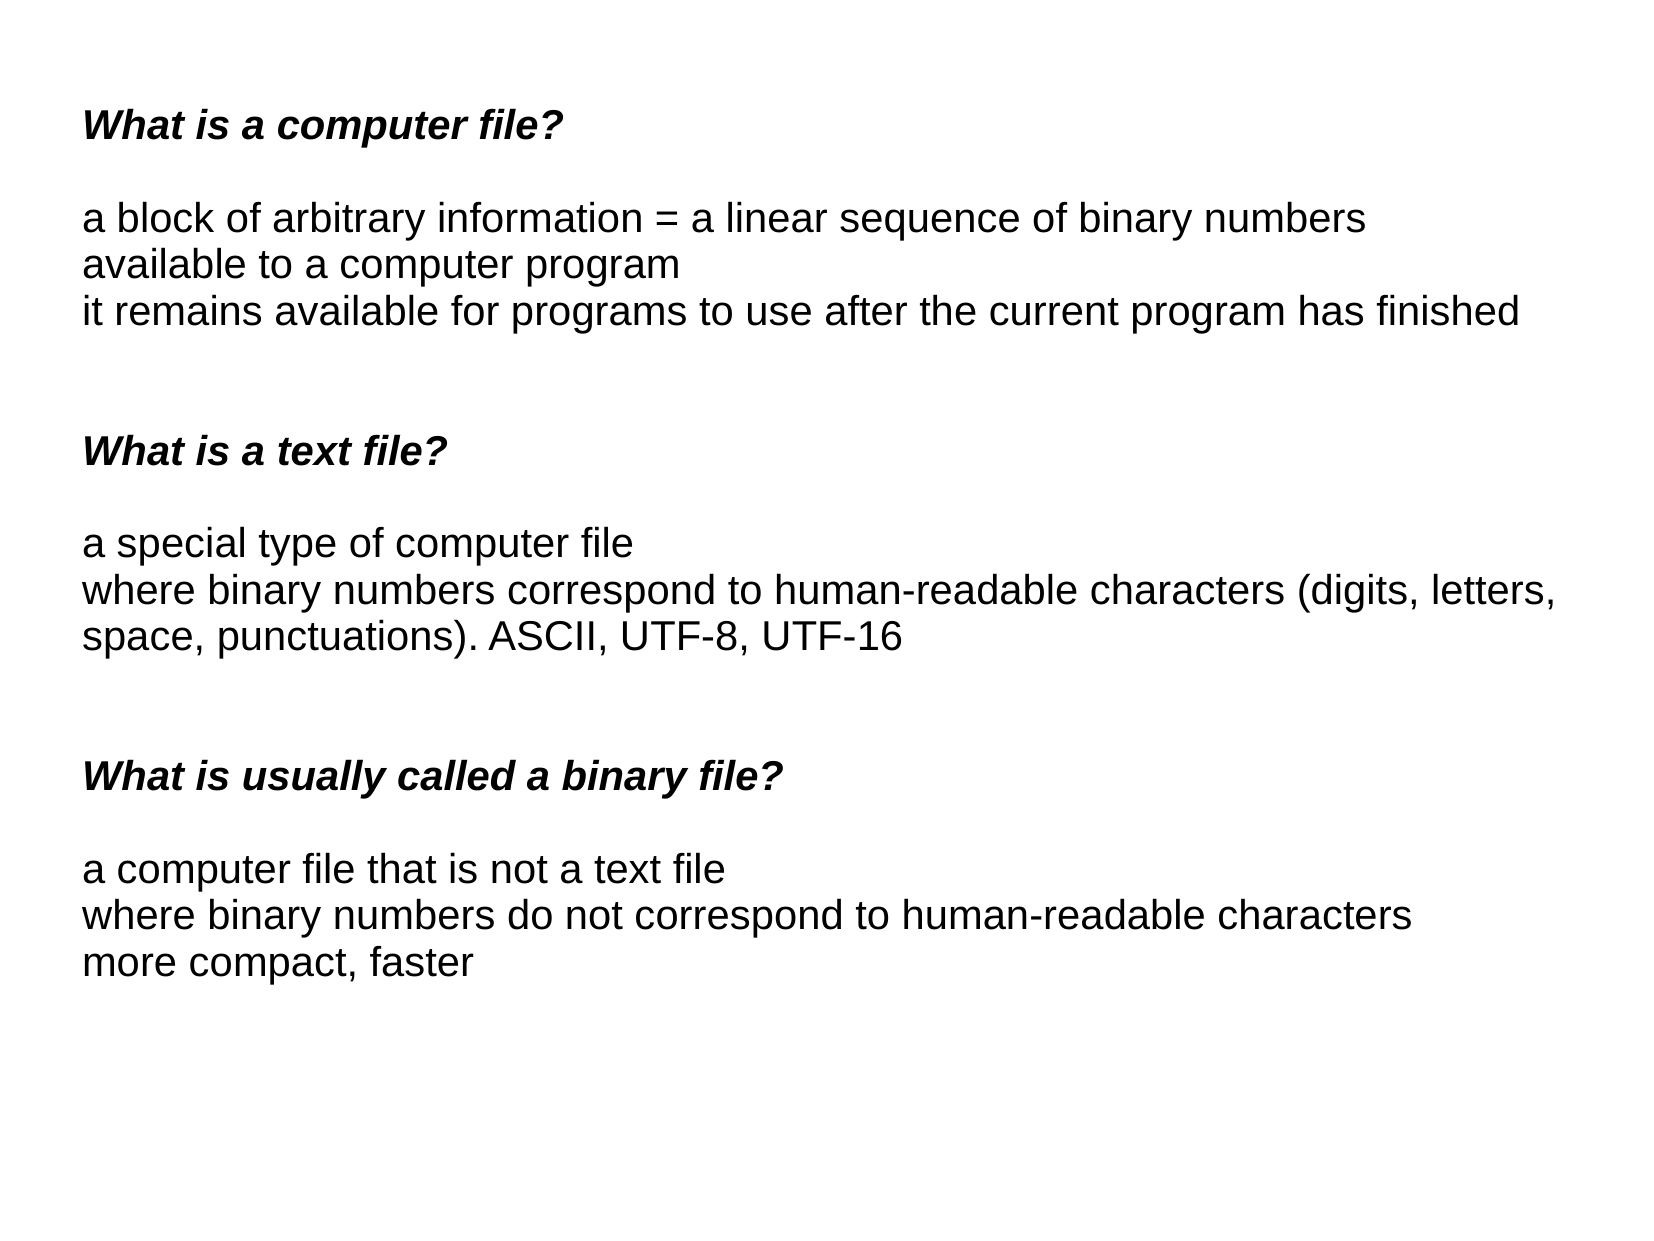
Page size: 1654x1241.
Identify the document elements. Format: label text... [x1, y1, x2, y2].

text_box What is a computer file? a block of arbitrary information = a linear sequence of binary numbers available to a computer program it remains available for programs to use after the current program has finished What is a text file? a special type of computer file where binary numbers correspond to human-readable characters (digits, letters, space, punctuations). ASCII, UTF-8, UTF-16 What is usually called a binary file? a computer file that is not a text file where binary numbers do not correspond to human-readable characters more compact, faster [67, 94, 1595, 1086]
